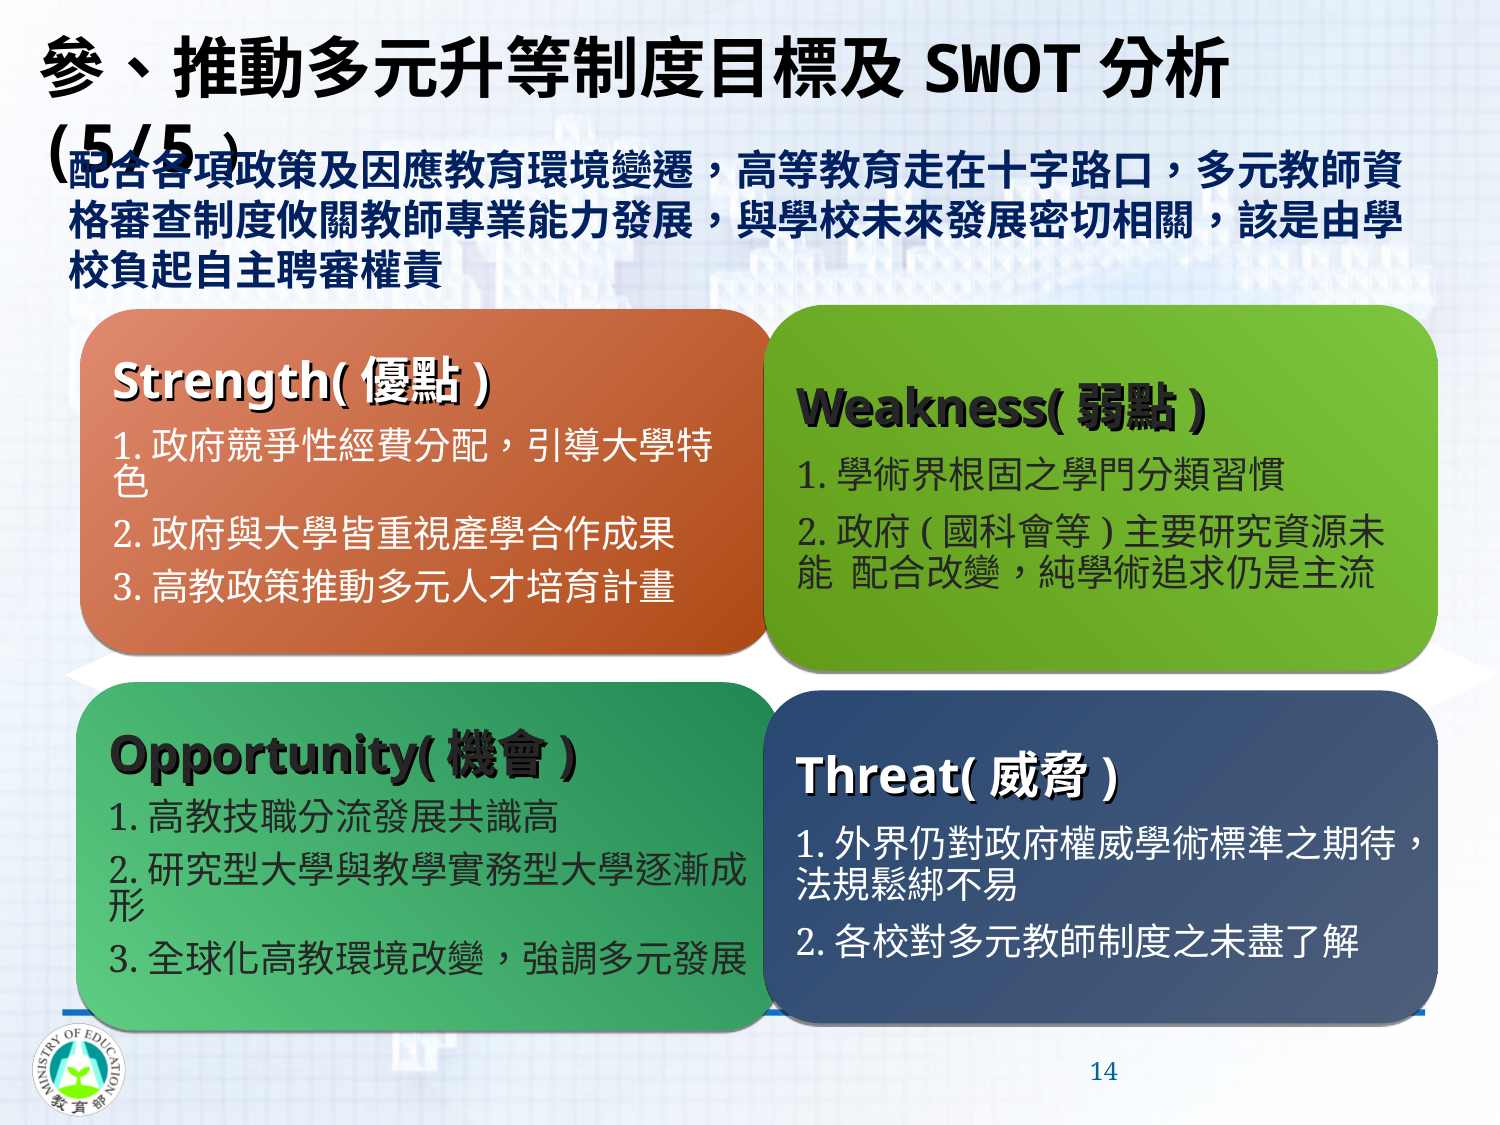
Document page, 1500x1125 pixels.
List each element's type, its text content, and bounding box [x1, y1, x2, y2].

text_box Threat(威脅) 1.外界仍對政府權威學術標準之期待，法規鬆綁不易 2.各校對多元教師制度之未盡了解 [763, 690, 1438, 1024]
text_box [64, 631, 1500, 711]
text_box [1074, 1042, 1426, 1103]
text_box Strength(優點) 1.政府競爭性經費分配，引導大學特色 2.政府與大學皆重視產學合作成果 3.高教政策推動多元人才培育計畫 [80, 309, 770, 654]
text_box Weakness(弱點) 1.學術界根固之學門分類習慣 2.政府(國科會等)主要研究資源未能 配合改變，純學術追求仍是主流 [763, 304, 1438, 671]
text_box 參、推動多元升等制度目標及SWOT分析(5/5﹚ [23, 18, 1418, 126]
text_box 配合各項政策及因應教育環境變遷，高等教育走在十字路口，多元教師資格審查制度攸關教師專業能力發展，與學校未來發展密切相關，該是由學校負起自主聘審權責 [53, 135, 1459, 303]
text_box Opportunity(機會) 1.高教技職分流發展共識高 2.研究型大學與教學實務型大學逐漸成形 3.全球化高教環境改變，強調多元發展 [76, 682, 775, 1031]
